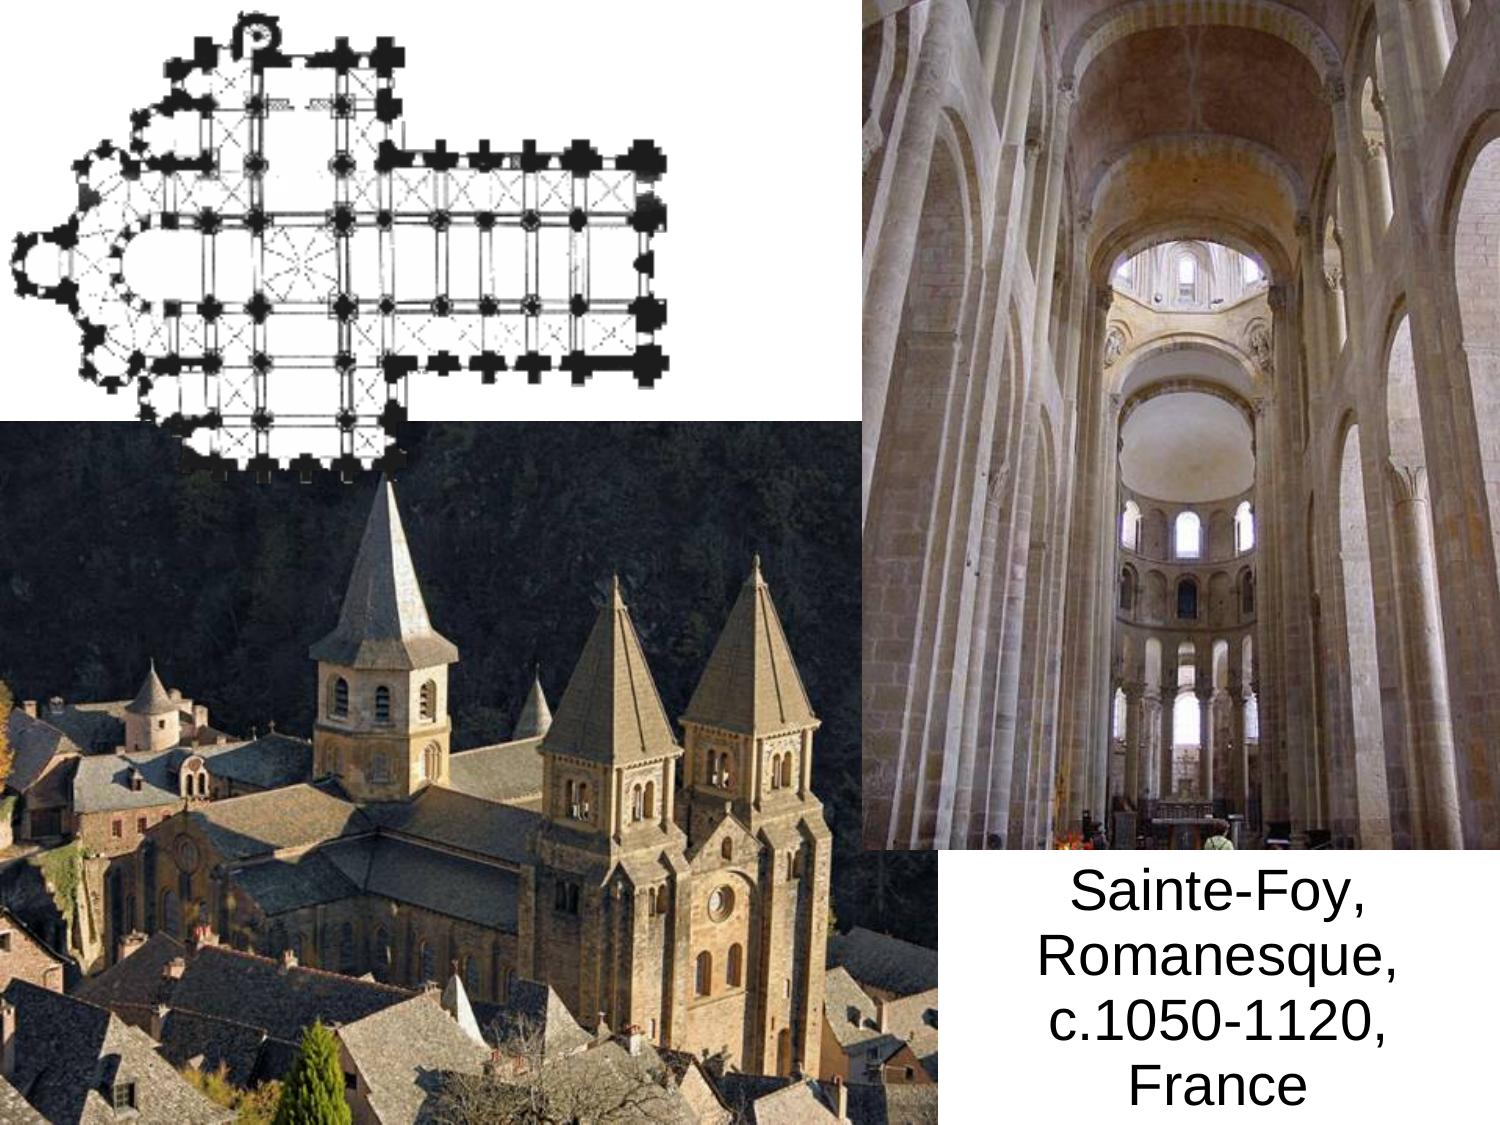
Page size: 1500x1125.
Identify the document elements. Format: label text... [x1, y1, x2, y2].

picture [0, 0, 1500, 1125]
title Sainte-Foy, Romanesque, c.1050-1120, France [938, 850, 1500, 1125]
